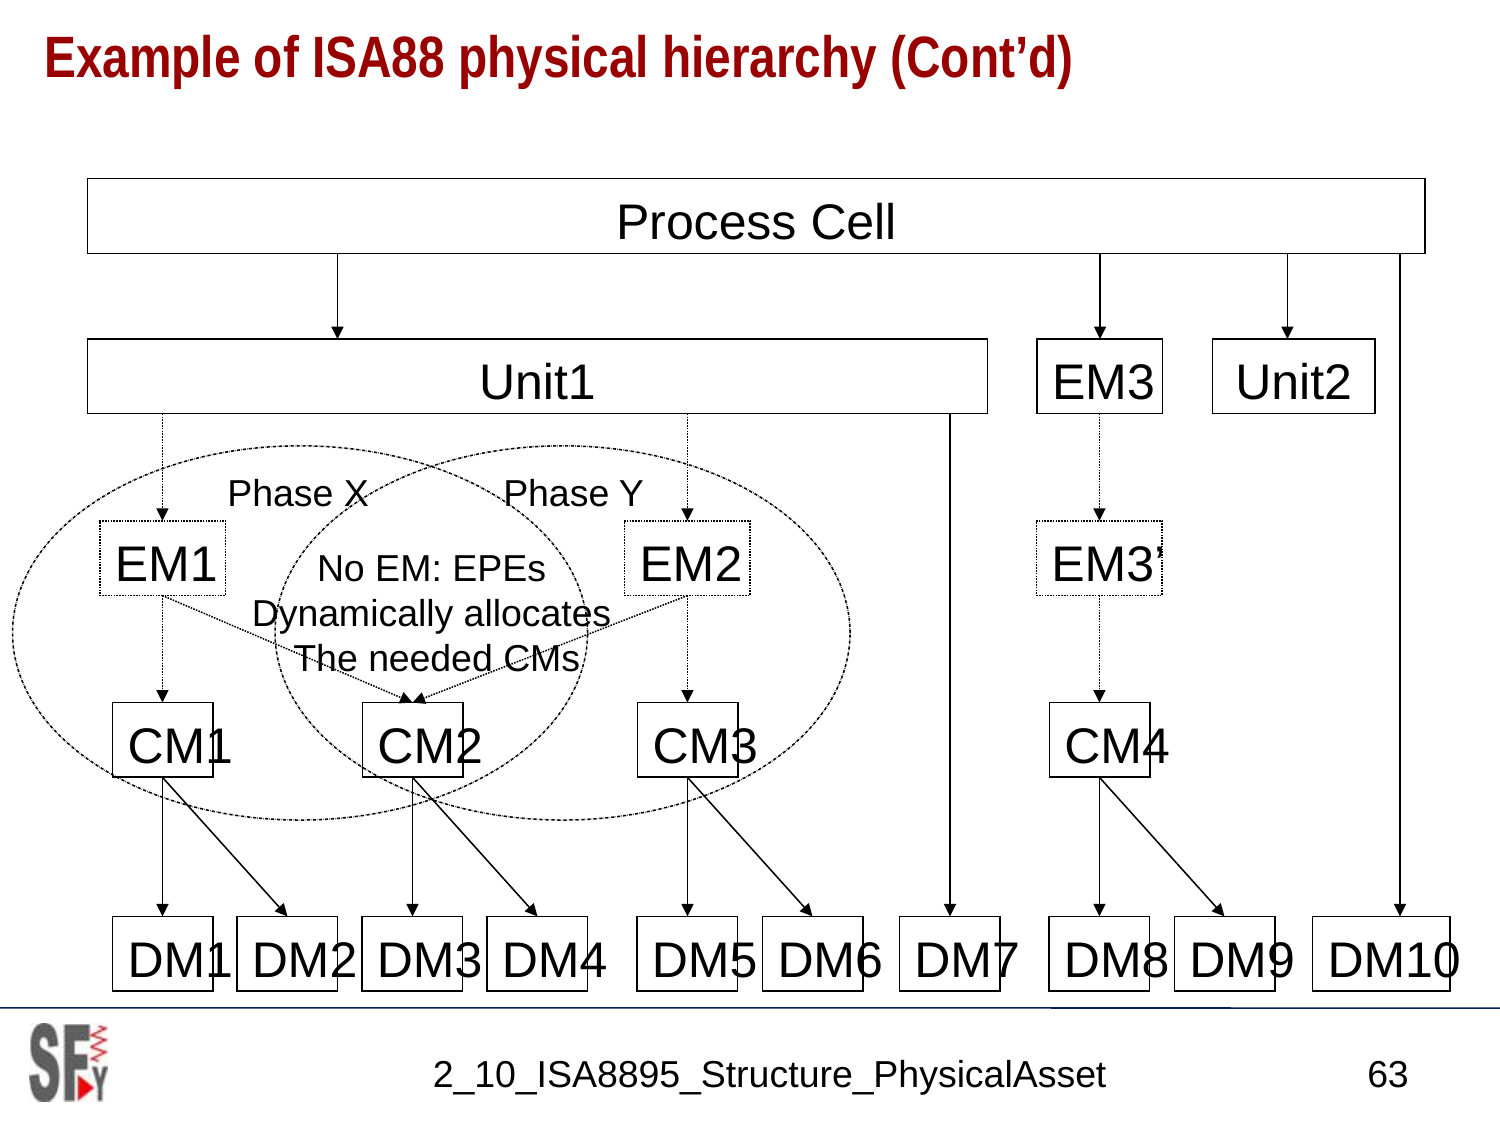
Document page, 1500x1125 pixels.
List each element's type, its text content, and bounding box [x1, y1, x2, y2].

text_box EM2 [624, 520, 750, 596]
title Example of ISA88 physical hierarchy (Cont’d) [29, 12, 1471, 138]
text_box CM3 [637, 702, 738, 778]
text_box DM10 [1438, 946, 1450, 974]
text_box DM2 [236, 916, 338, 992]
text_box Phase Y [488, 453, 669, 522]
text_box CM1 [112, 702, 213, 778]
text_box Unit1 [87, 338, 988, 414]
text_box DM10 [1312, 916, 1450, 992]
text_box DM4 [486, 916, 588, 992]
text_box DM8 [1048, 916, 1150, 992]
text_box EM1 [99, 520, 226, 596]
slide_number <numéro> [1352, 1034, 1490, 1103]
text_box Phase X [212, 453, 395, 522]
text_box EM3’ [1036, 520, 1162, 596]
text_box DM1 [112, 916, 213, 992]
text_box DM7 [899, 916, 1000, 992]
text_box Unit2 [1212, 338, 1375, 414]
text_box DM6 [762, 916, 863, 992]
picture [29, 1023, 108, 1102]
text_box CM2 [362, 702, 463, 778]
text_box DM3 [361, 916, 463, 992]
text_box Process Cell [87, 178, 1425, 254]
text_box DM5 [636, 916, 738, 992]
text_box CM4 [1049, 702, 1150, 778]
footer 2_10_ISA8895_Structure_PhysicalAsset [417, 1034, 1352, 1103]
text_box No EM: EPEs Dynamically allocates The needed CMs [236, 528, 637, 687]
text_box DM9 [1174, 916, 1275, 992]
text_box EM3 [1037, 338, 1163, 414]
